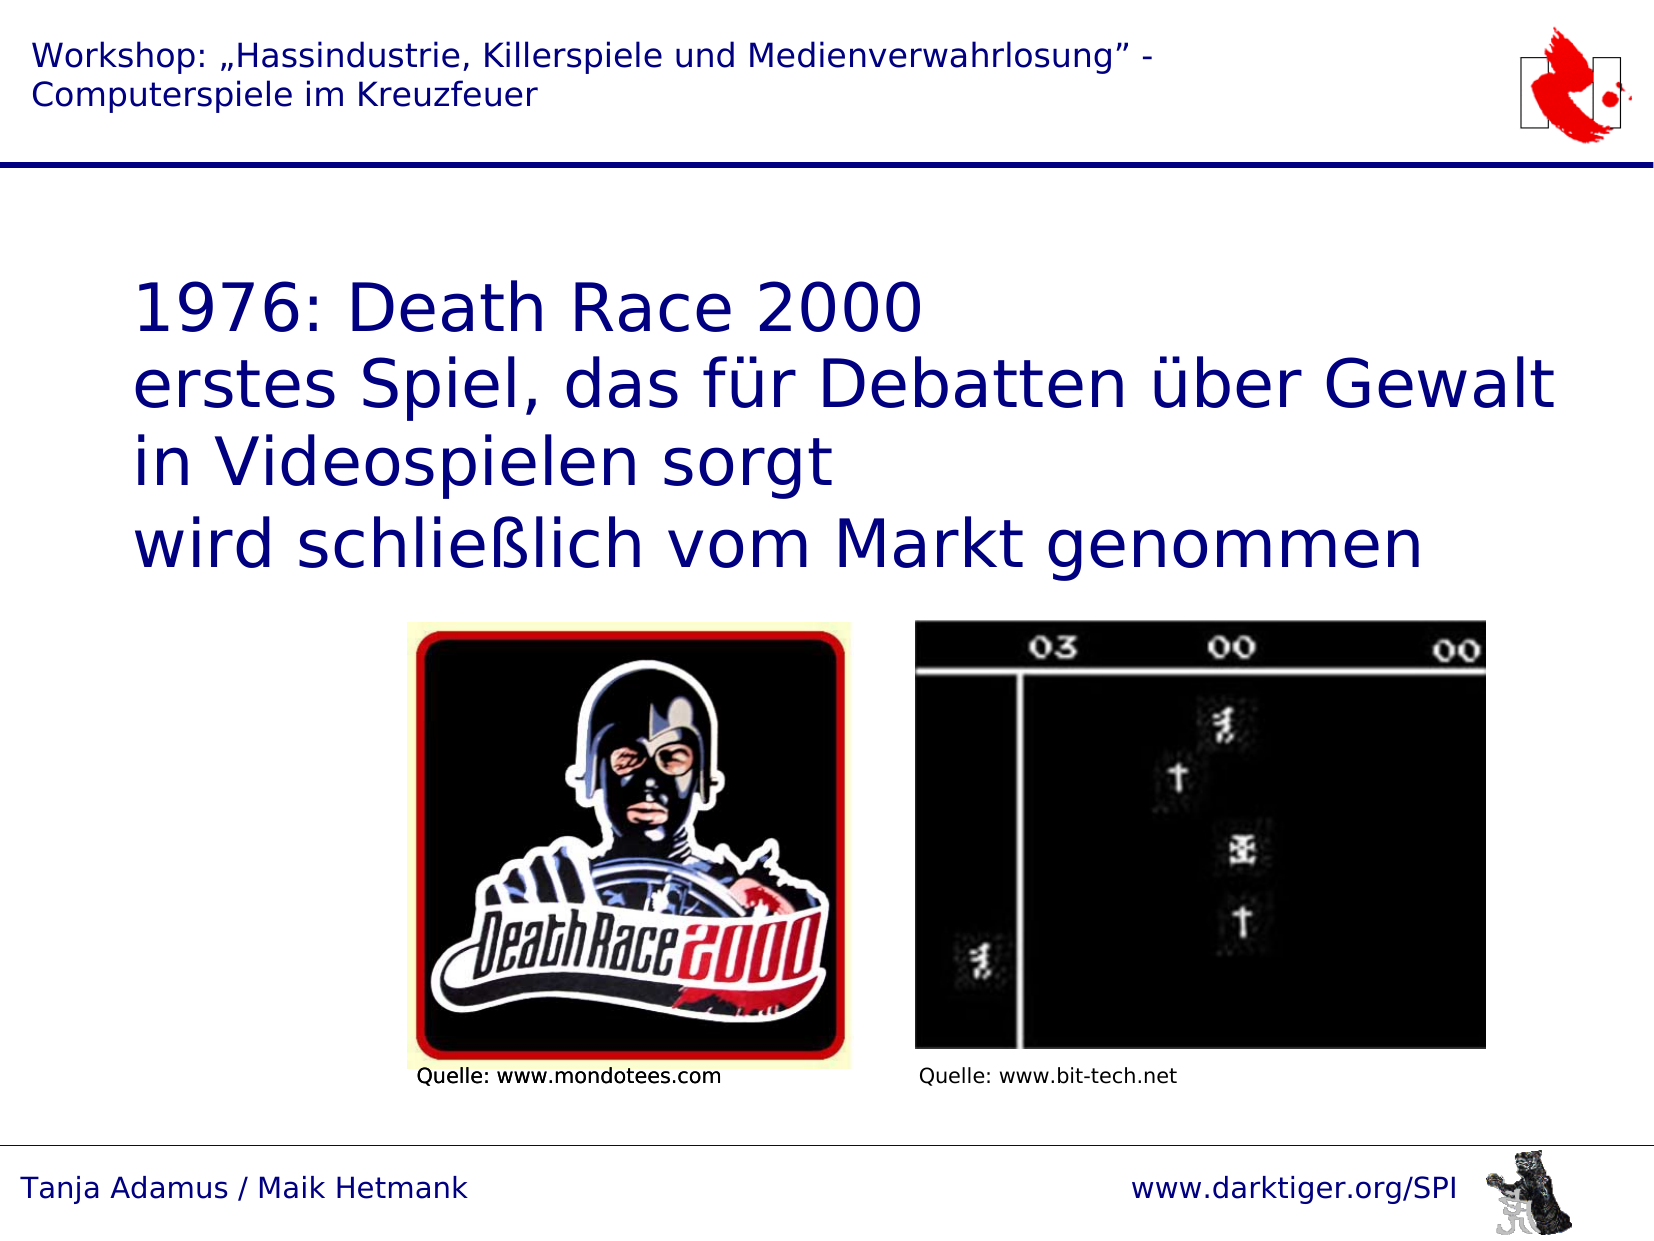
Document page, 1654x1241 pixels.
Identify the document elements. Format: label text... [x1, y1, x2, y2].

picture [1486, 1150, 1572, 1235]
picture [915, 620, 1486, 1049]
text_box wird schließlich vom Markt genommen [118, 498, 1595, 591]
text_box erstes Spiel, das für Debatten über Gewalt in Videospielen sorgt [118, 338, 1595, 498]
picture [407, 622, 854, 1069]
text_box Quelle: www.mondotees.com [401, 1057, 737, 1097]
picture [1503, 16, 1632, 148]
text_box Quelle: www.bit-tech.net [903, 1057, 1193, 1097]
text_box Workshop: „Hassindustrie, Killerspiele und Medienverwahrlosung” - Computerspiele im Kreuzfeuer [16, 29, 1418, 178]
text_box 1976: Death Race 2000 [118, 261, 1152, 338]
